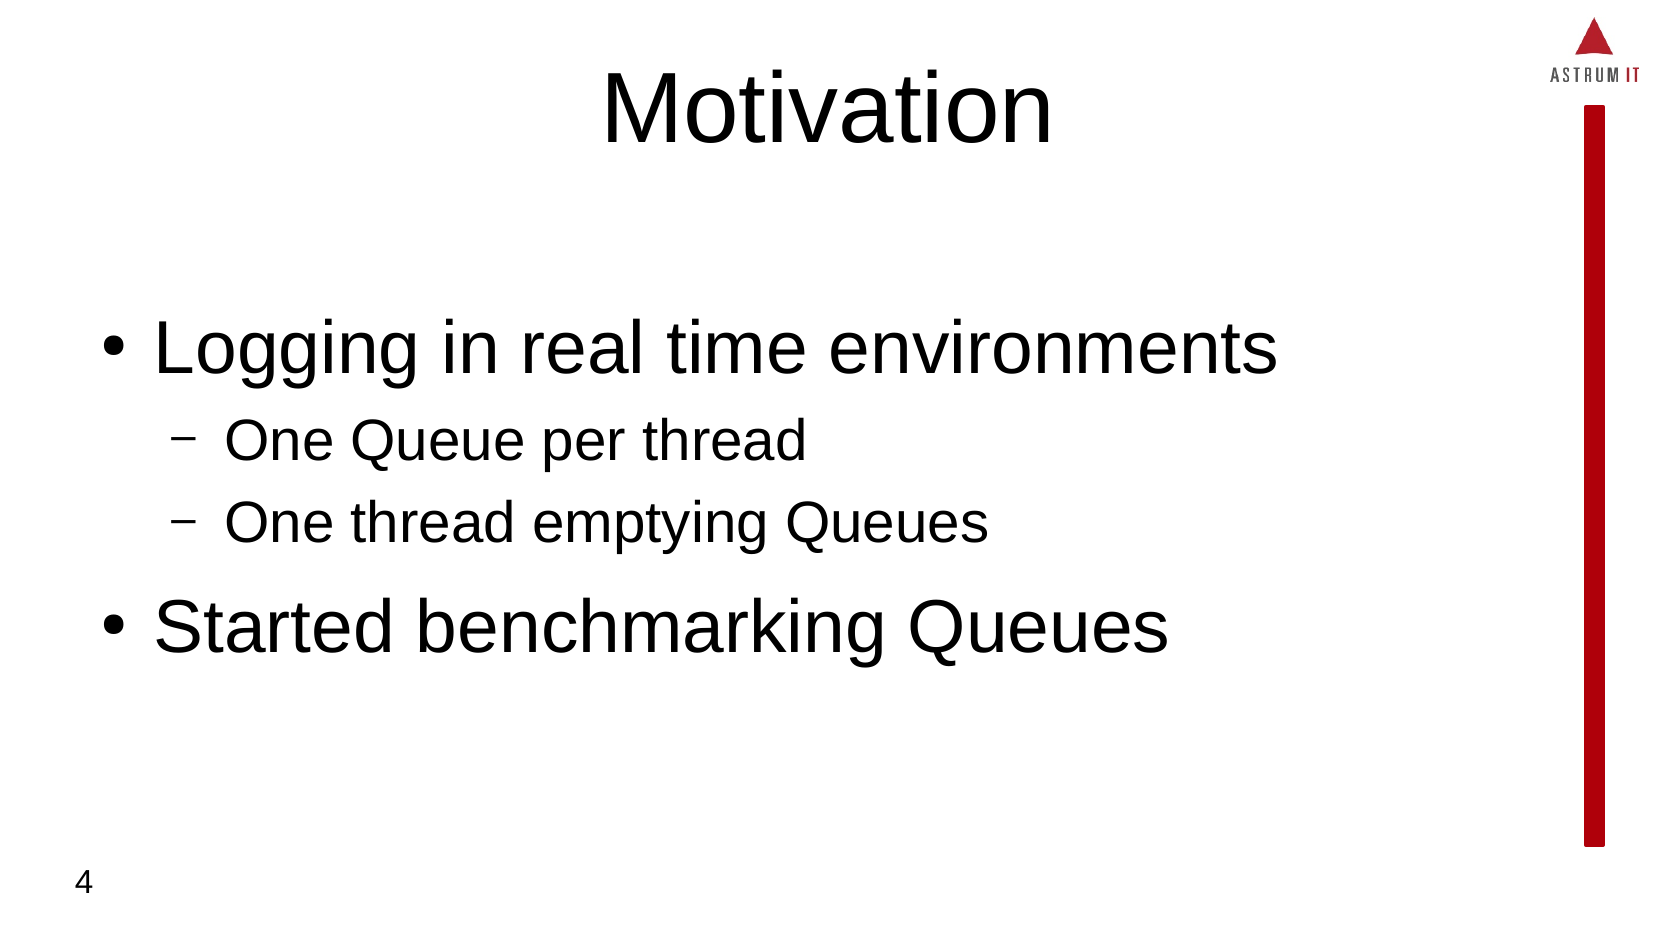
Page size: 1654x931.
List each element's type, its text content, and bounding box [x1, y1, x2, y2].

title Motivation [114, 30, 1541, 186]
picture [1550, 17, 1639, 82]
list Logging in real time environments One Queue per thread One thread emptying Queues Started benchmarking Queues [82, 217, 1571, 757]
